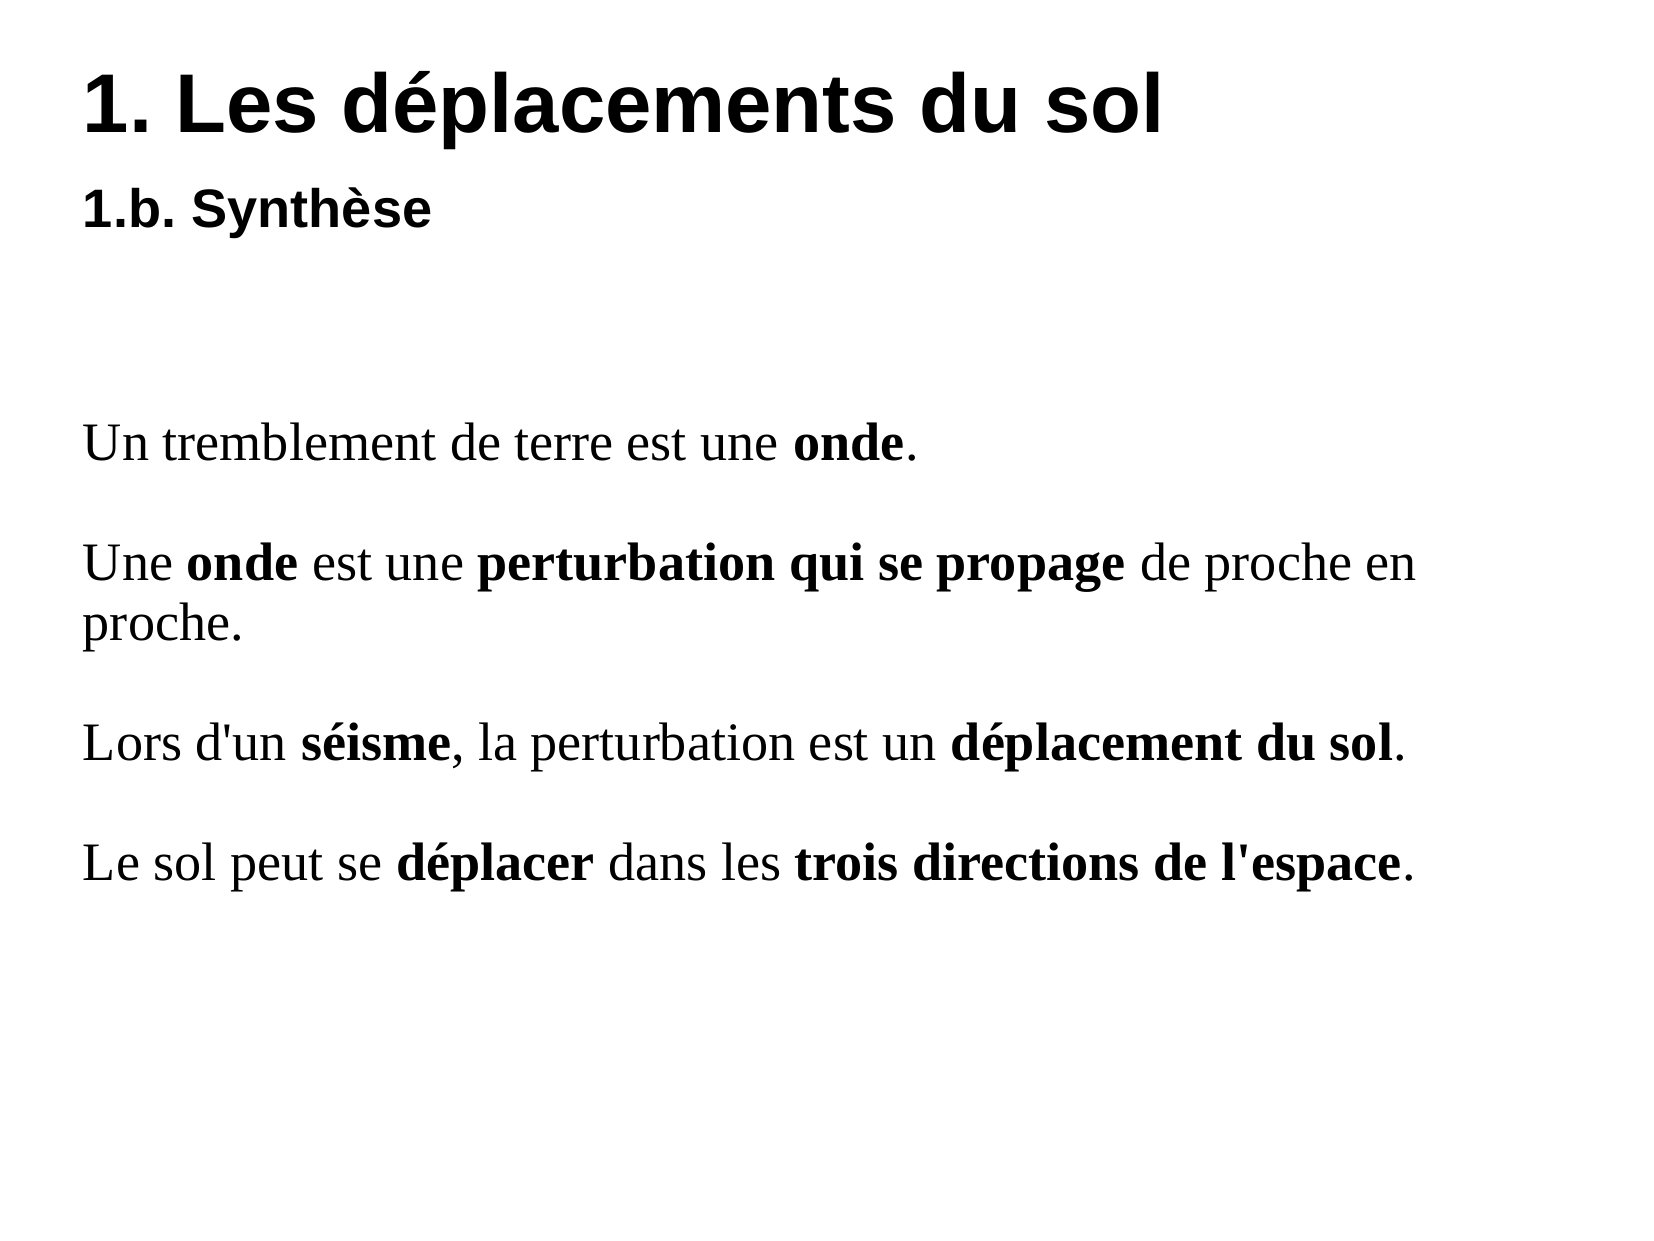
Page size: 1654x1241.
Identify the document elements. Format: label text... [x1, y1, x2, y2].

title 1. Les déplacements du sol [82, 0, 1571, 171]
title Un tremblement de terre est une onde. Une onde est une perturbation qui se propage de proche en proche. Lors d'un séisme, la perturbation est un déplacement du sol. Le sol peut se déplacer dans les trois directions de l'espace. [82, 379, 1572, 925]
title 1.b. Synthèse [82, 171, 1572, 247]
